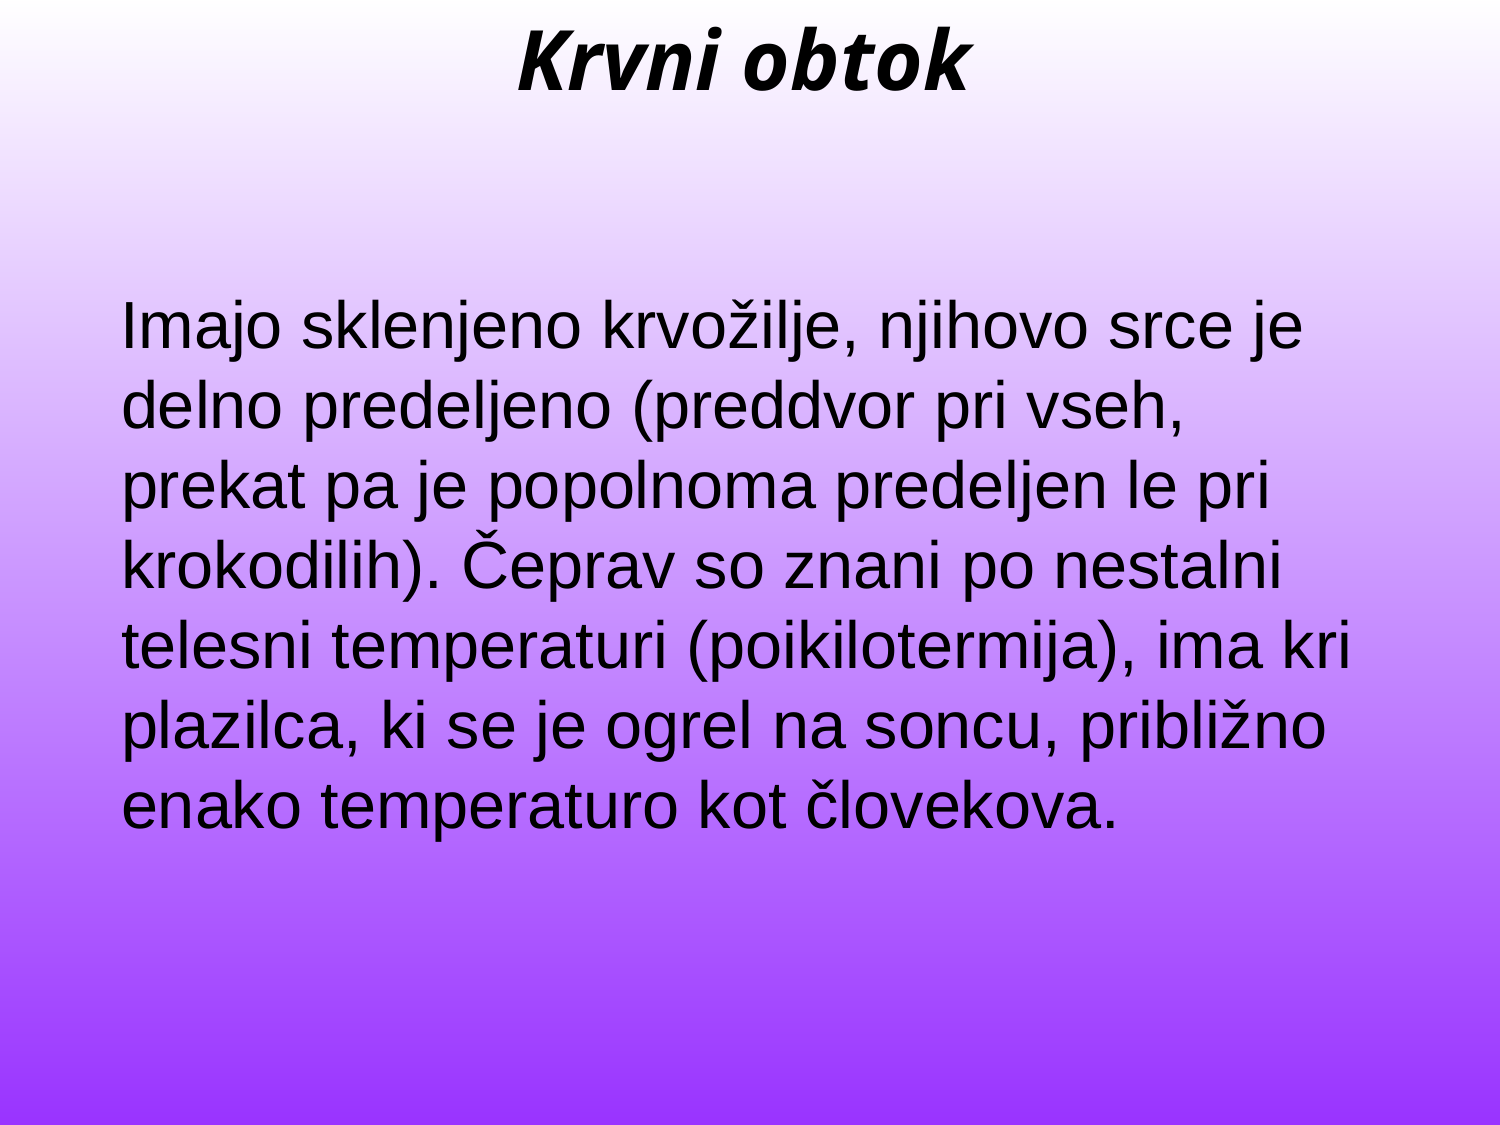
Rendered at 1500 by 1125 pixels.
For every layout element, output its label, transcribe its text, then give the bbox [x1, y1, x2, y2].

text_box Krvni obtok [350, 0, 1138, 238]
text_box Imajo sklenjeno krvožilje, njihovo srce je delno predeljeno (preddvor pri vseh, prekat pa je popolnoma predeljen le pri krokodilih). Čeprav so znani po nestalni telesni temperaturi (poikilotermija), ima kri plazilca, ki se je ogrel na soncu, približno enako temperaturo kot človekova. [49, 274, 1400, 1018]
